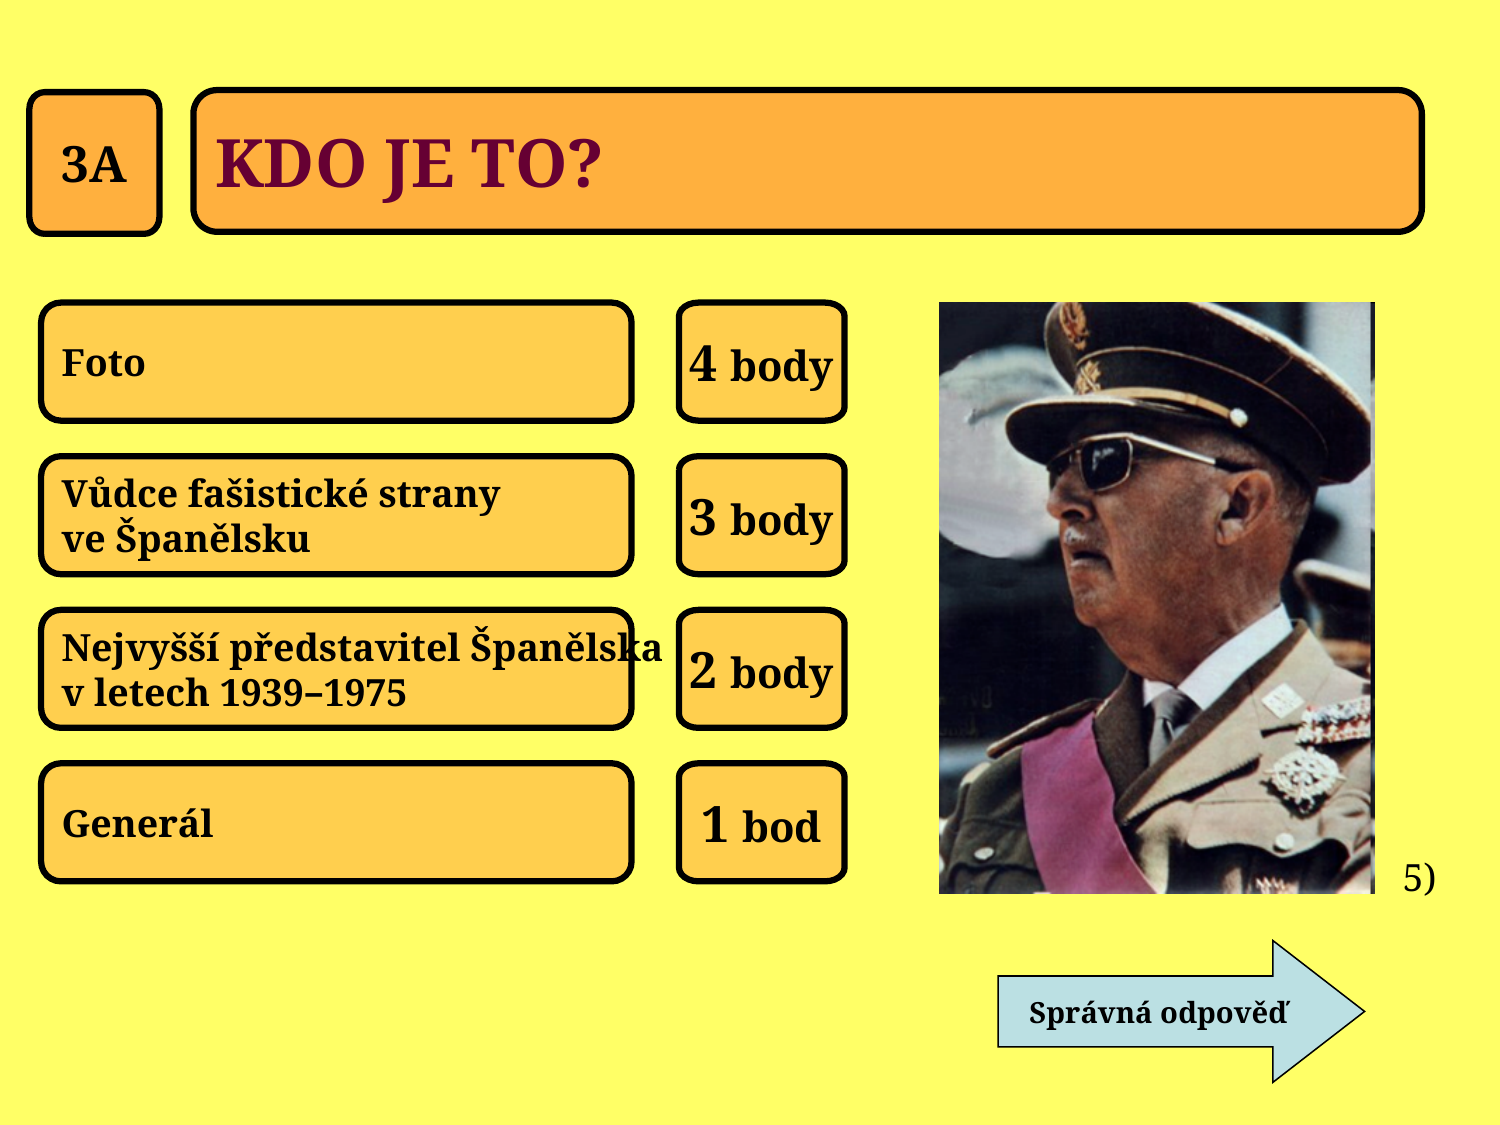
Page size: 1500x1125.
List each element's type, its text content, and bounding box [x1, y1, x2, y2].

text_box Nejvyšší představitel Španělska v letech 1939−1975 [41, 609, 632, 728]
text_box Foto [41, 302, 632, 421]
text_box 4 body [27, 89, 162, 236]
text_box Vůdce fašistické strany ve Španělsku [41, 456, 632, 575]
text_box KDO JE TO? [193, 90, 1422, 232]
text_box 3 body [678, 456, 845, 575]
text_box Správná odpověď [998, 940, 1365, 1083]
text_box 2 body [678, 609, 845, 728]
text_box 4 body [38, 761, 634, 884]
text_box 4 body [38, 454, 634, 577]
text_box 1 bod [678, 763, 845, 882]
text_box 4 body [191, 87, 1425, 234]
text_box 3A [29, 92, 160, 234]
picture [939, 302, 1375, 894]
text_box 5) [1387, 846, 1459, 907]
text_box Generál [41, 763, 632, 882]
text_box 4 body [38, 607, 634, 730]
text_box 4 body [678, 302, 845, 421]
text_box 4 body [38, 300, 634, 423]
